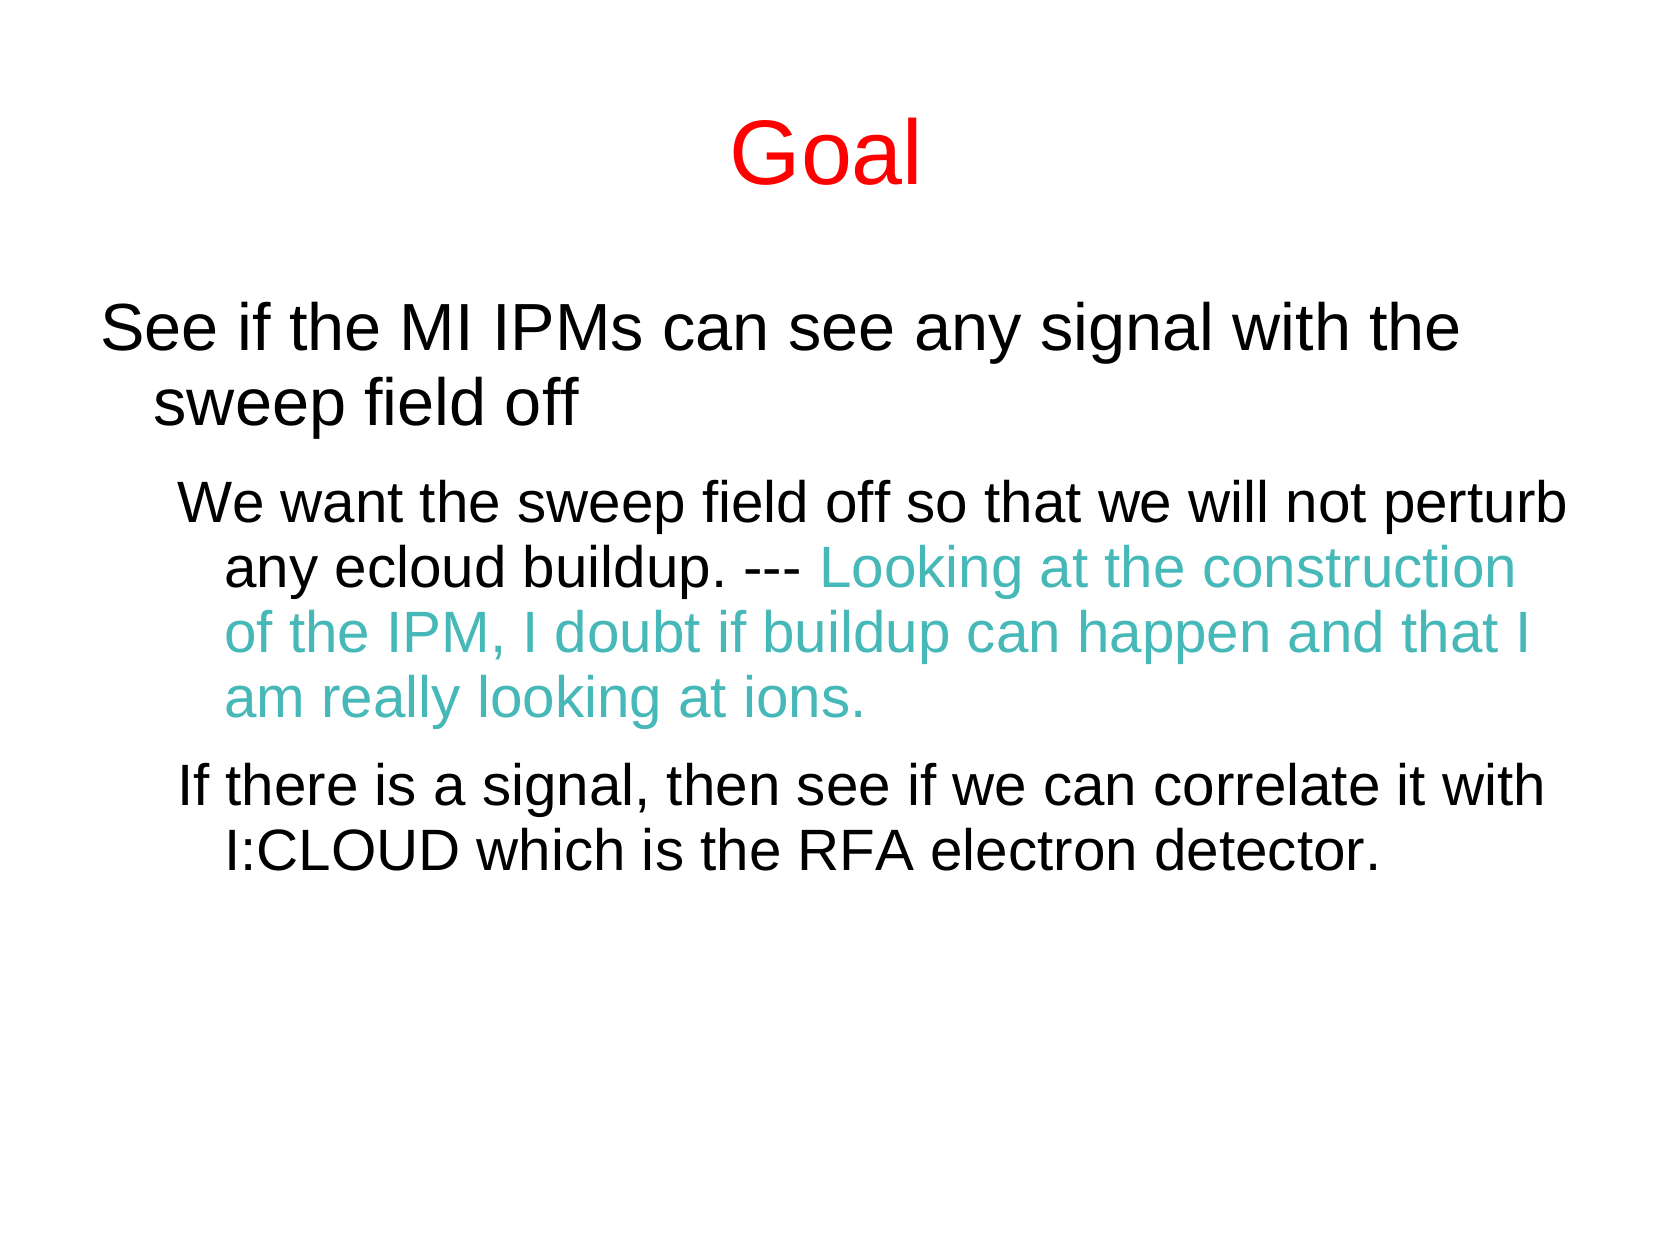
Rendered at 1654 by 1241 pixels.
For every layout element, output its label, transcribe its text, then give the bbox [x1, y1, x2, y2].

list See if the MI IPMs can see any signal with the sweep field off We want the sweep field off so that we will not perturb any ecloud buildup. --- Looking at the construction of the IPM, I doubt if buildup can happen and that I am really looking at ions. If there is a signal, then see if we can correlate it with I:CLOUD which is the RFA electron detector. [82, 290, 1571, 1094]
title Goal [82, 49, 1571, 257]
